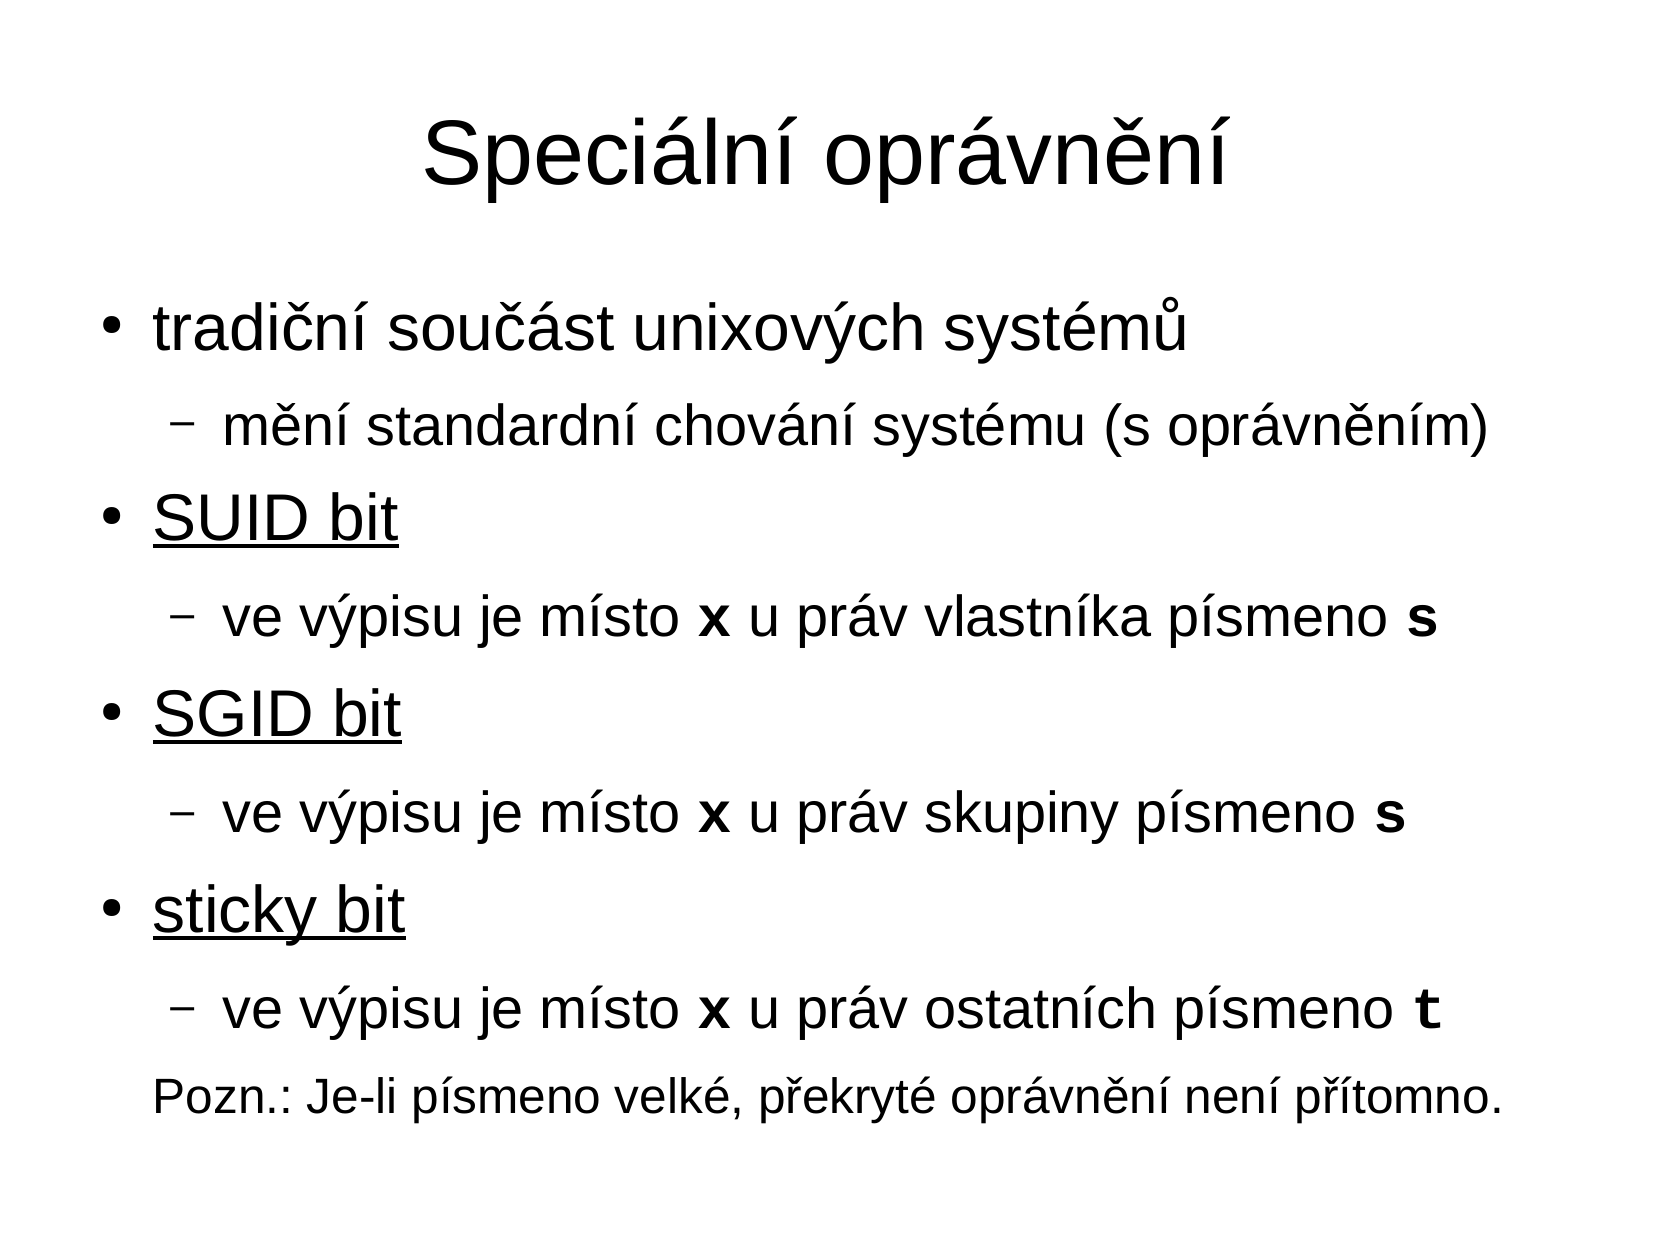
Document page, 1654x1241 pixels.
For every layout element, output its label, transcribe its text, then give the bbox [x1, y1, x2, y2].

list tradiční součást unixových systémů mění standardní chování systému (s oprávněním) SUID bit ve výpisu je místo x u práv vlastníka písmeno s SGID bit ve výpisu je místo x u práv skupiny písmeno s sticky bit ve výpisu je místo x u práv ostatních písmeno t Pozn.: Je-li písmeno velké, překryté oprávnění není přítomno. [82, 290, 1625, 1132]
title Speciální oprávnění [82, 56, 1571, 250]
